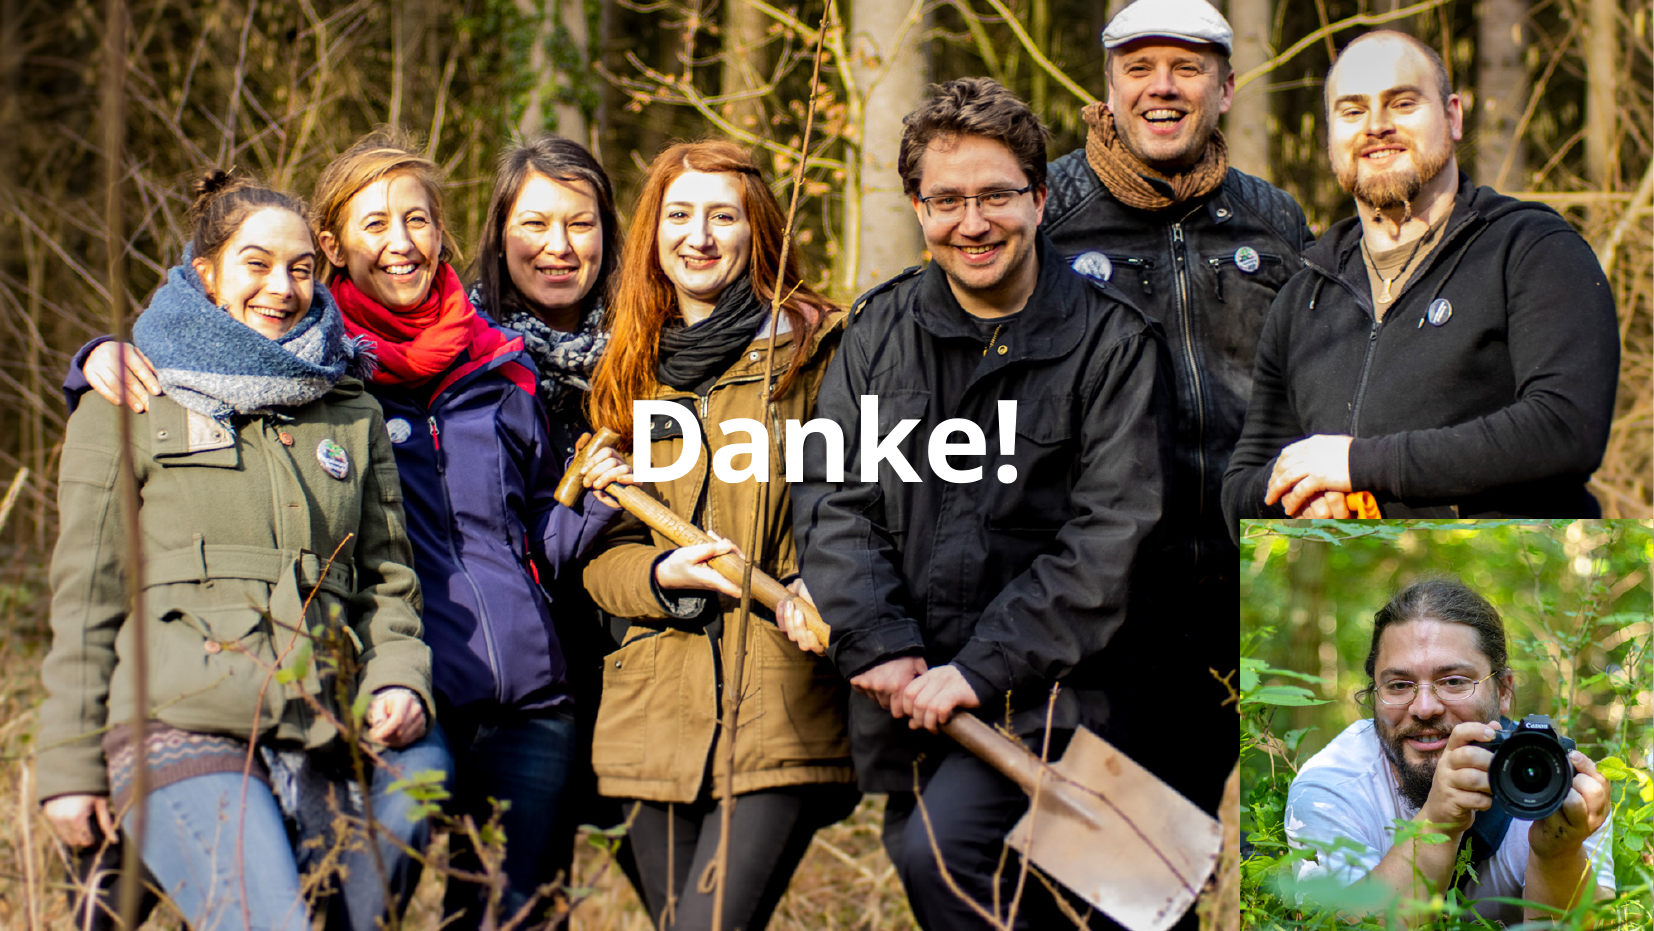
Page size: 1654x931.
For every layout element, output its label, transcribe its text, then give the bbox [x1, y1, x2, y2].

picture [0, 0, 1654, 309]
picture [0, 519, 1654, 931]
title Danke! [0, 309, 1654, 567]
